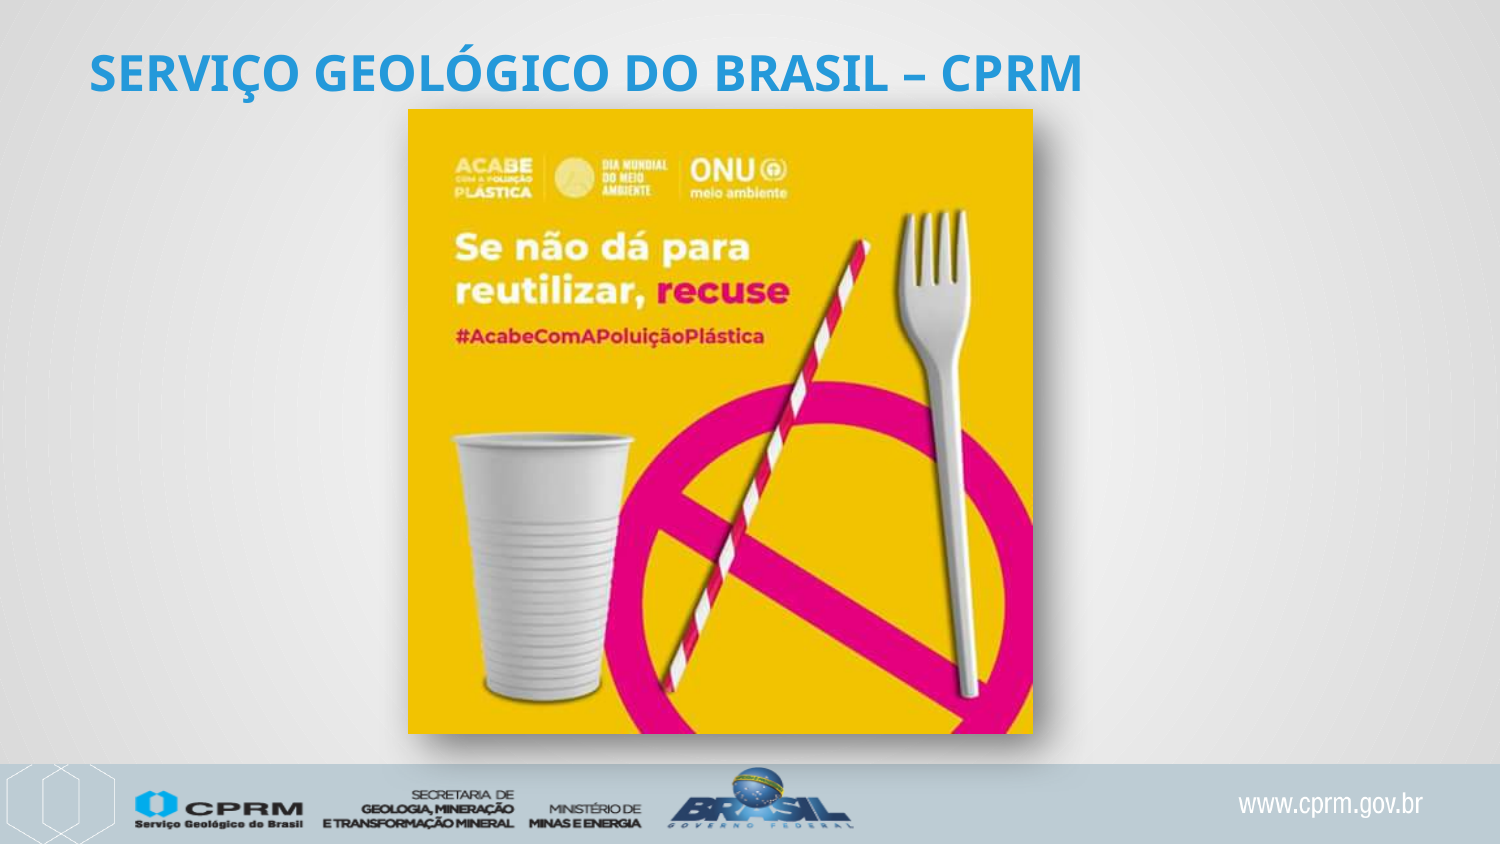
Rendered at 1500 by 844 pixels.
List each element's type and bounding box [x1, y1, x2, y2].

picture [125, 757, 863, 844]
picture [408, 109, 1033, 734]
